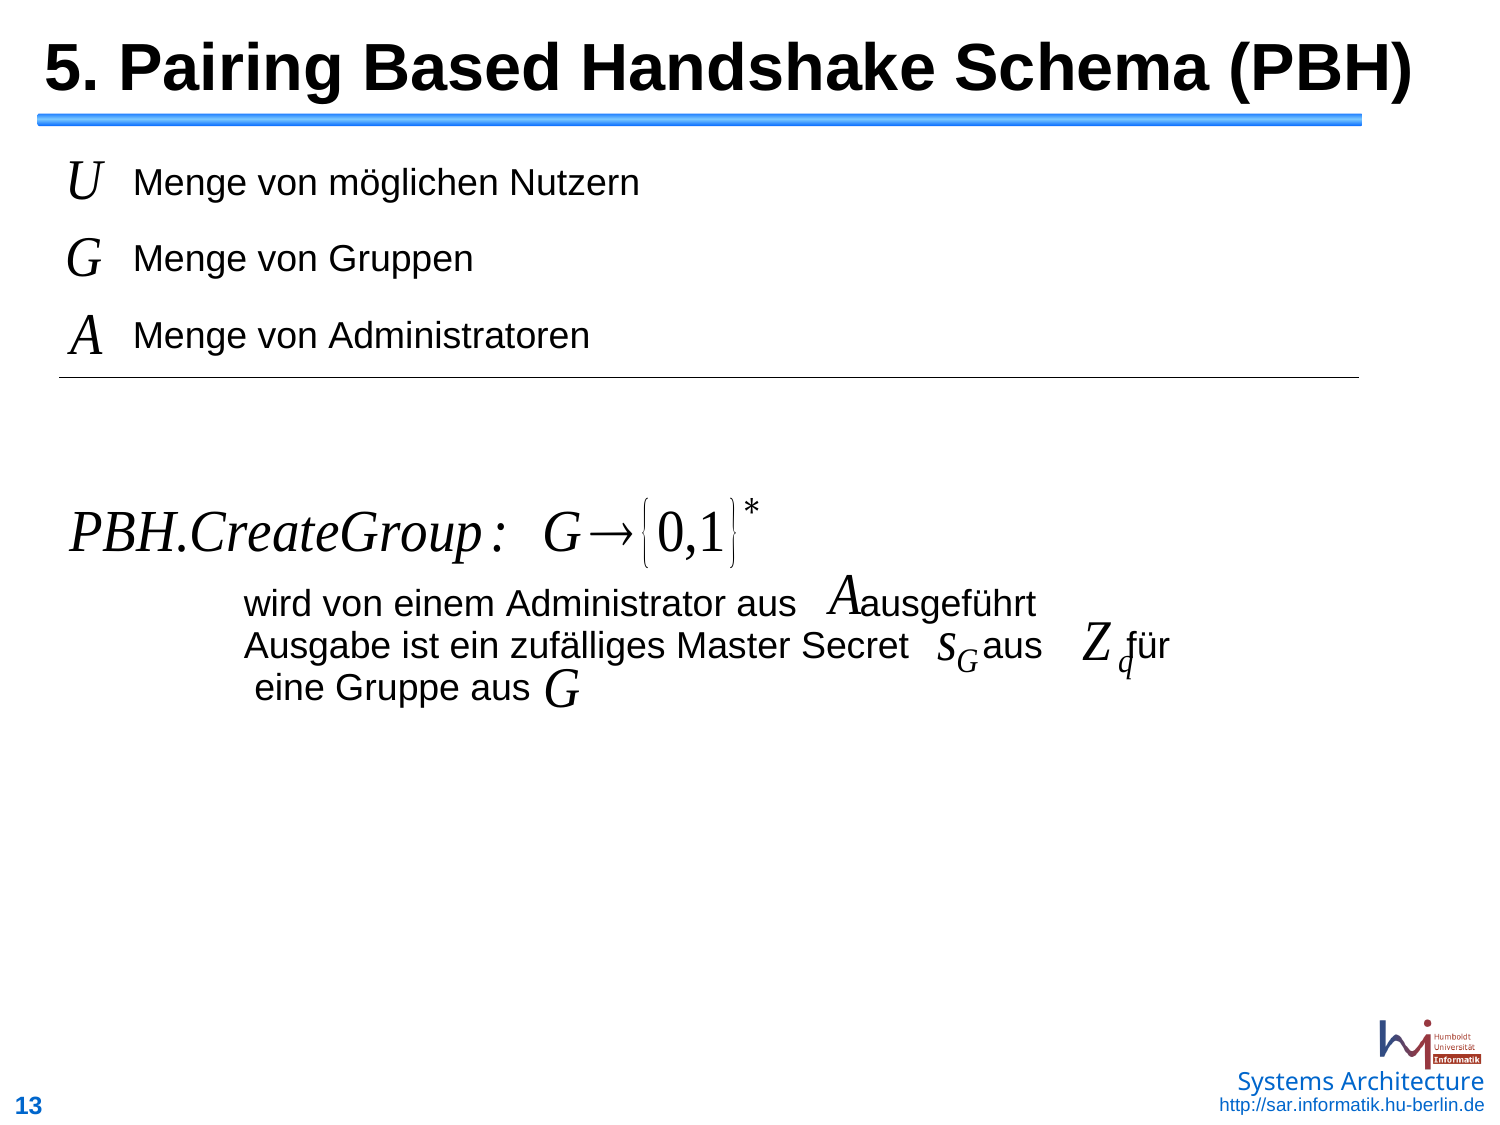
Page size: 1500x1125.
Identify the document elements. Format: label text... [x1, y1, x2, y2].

chart [59, 301, 109, 368]
text_box Menge von Gruppen [118, 230, 798, 288]
chart [537, 655, 587, 720]
chart [59, 147, 109, 212]
picture [1376, 1016, 1483, 1071]
chart [59, 484, 771, 569]
title 5. Pairing Based Handshake Schema (PBH) [29, 11, 1500, 123]
chart [927, 608, 985, 682]
chart [1074, 608, 1140, 682]
chart [59, 224, 109, 289]
text_box wird von einem Administrator aus ausgeführt Ausgabe ist ein zufälliges Master Secret aus für eine Gruppe aus [218, 575, 1223, 717]
text_box Menge von Administratoren [118, 307, 798, 364]
text_box Menge von möglichen Nutzern [118, 153, 798, 211]
chart [818, 561, 869, 627]
